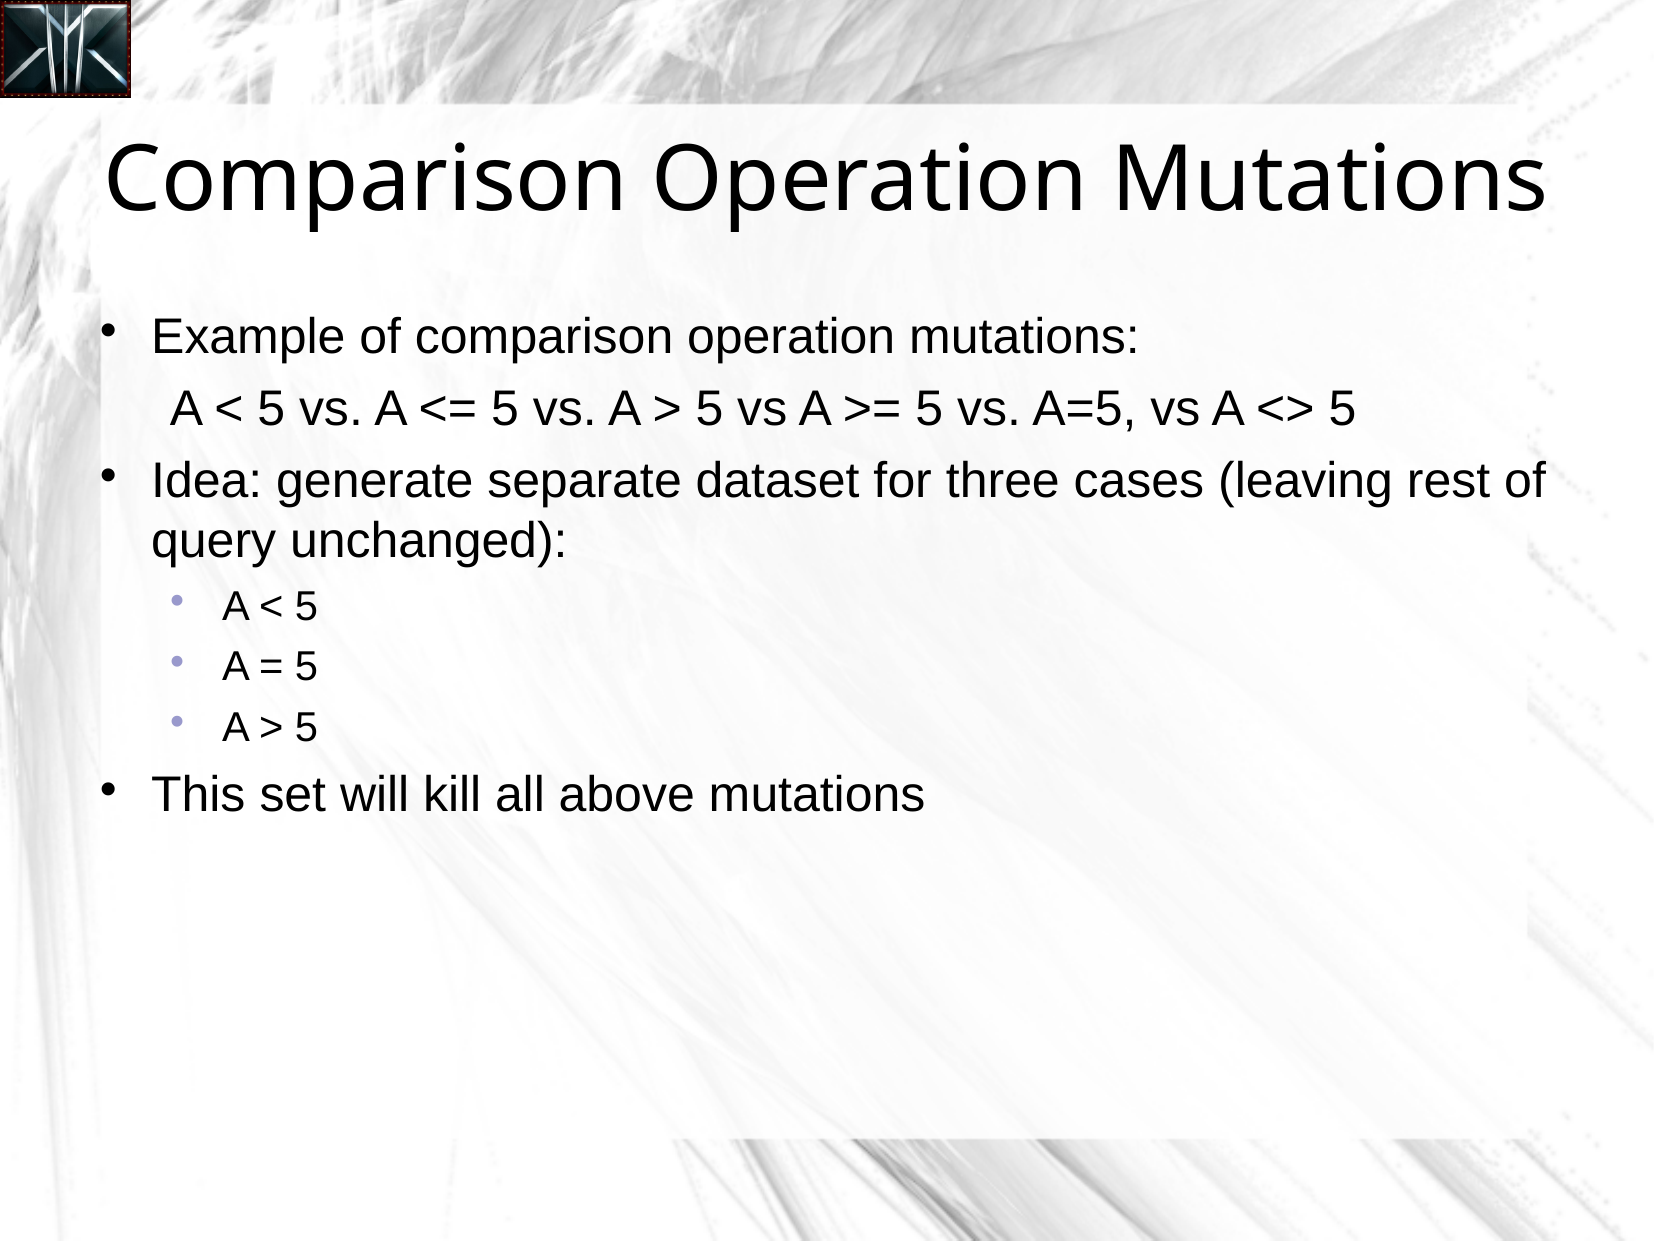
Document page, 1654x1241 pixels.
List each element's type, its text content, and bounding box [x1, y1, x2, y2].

list Example of comparison operation mutations: A < 5 vs. A <= 5 vs. A > 5 vs A >= 5 vs. A=5, vs A <> 5 Idea: generate separate dataset for three cases (leaving rest of query unchanged): A < 5 A = 5 A > 5 This set will kill all above mutations [82, 303, 1572, 1114]
title Comparison Operation Mutations [82, 48, 1572, 297]
picture [0, 0, 1654, 1241]
